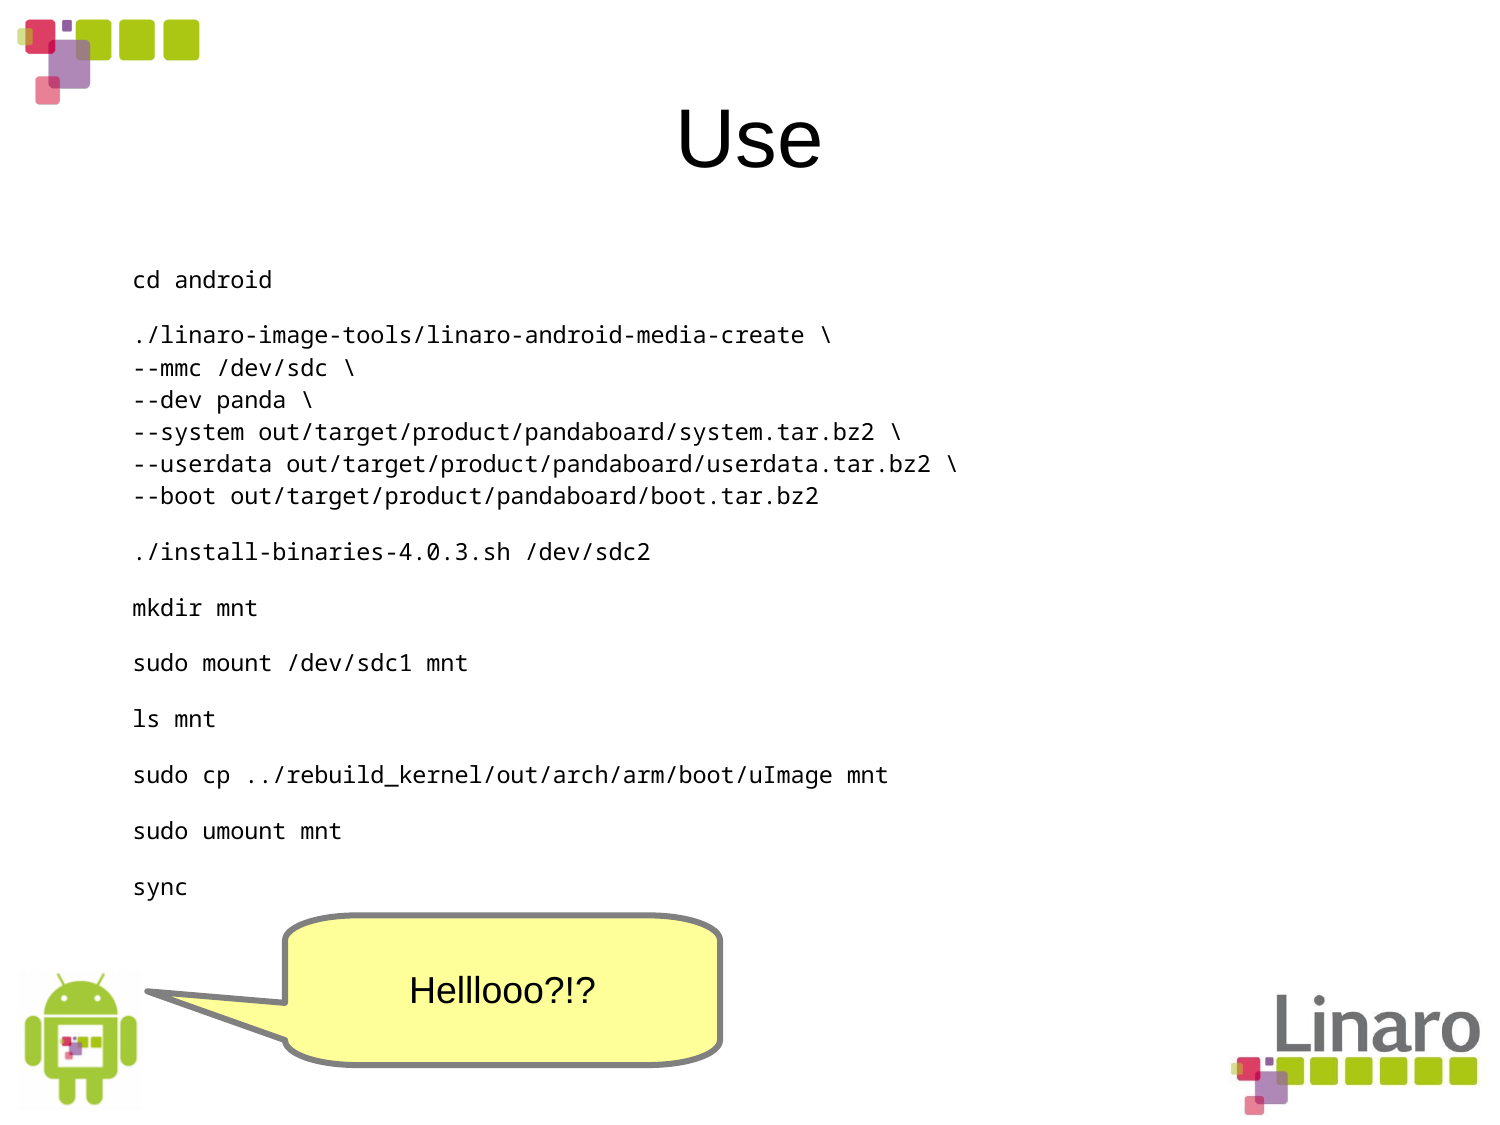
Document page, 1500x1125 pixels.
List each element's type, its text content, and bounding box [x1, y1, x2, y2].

picture [16, 12, 205, 121]
title Use [74, 44, 1425, 233]
picture [1219, 986, 1491, 1123]
list cd android ./linaro-image-tools/linaro-android-media-create \ --mmc /dev/sdc \ --dev panda \ --system out/target/product/pandaboard/system.tar.bz2 \ --userdata out/target/product/pandaboard/userdata.tar.bz2 \ --boot out/target/product/pandaboard/boot.tar.bz2 ./install-binaries-4.0.3.sh /dev/sdc2 mkdir mnt sudo mount /dev/sdc1 mnt ls mnt sudo cp ../rebuild_kernel/out/arch/arm/boot/uImage mnt sudo umount mnt sync [74, 263, 1425, 916]
picture [18, 971, 142, 1109]
text_box Helllooo?!? [147, 915, 721, 1066]
